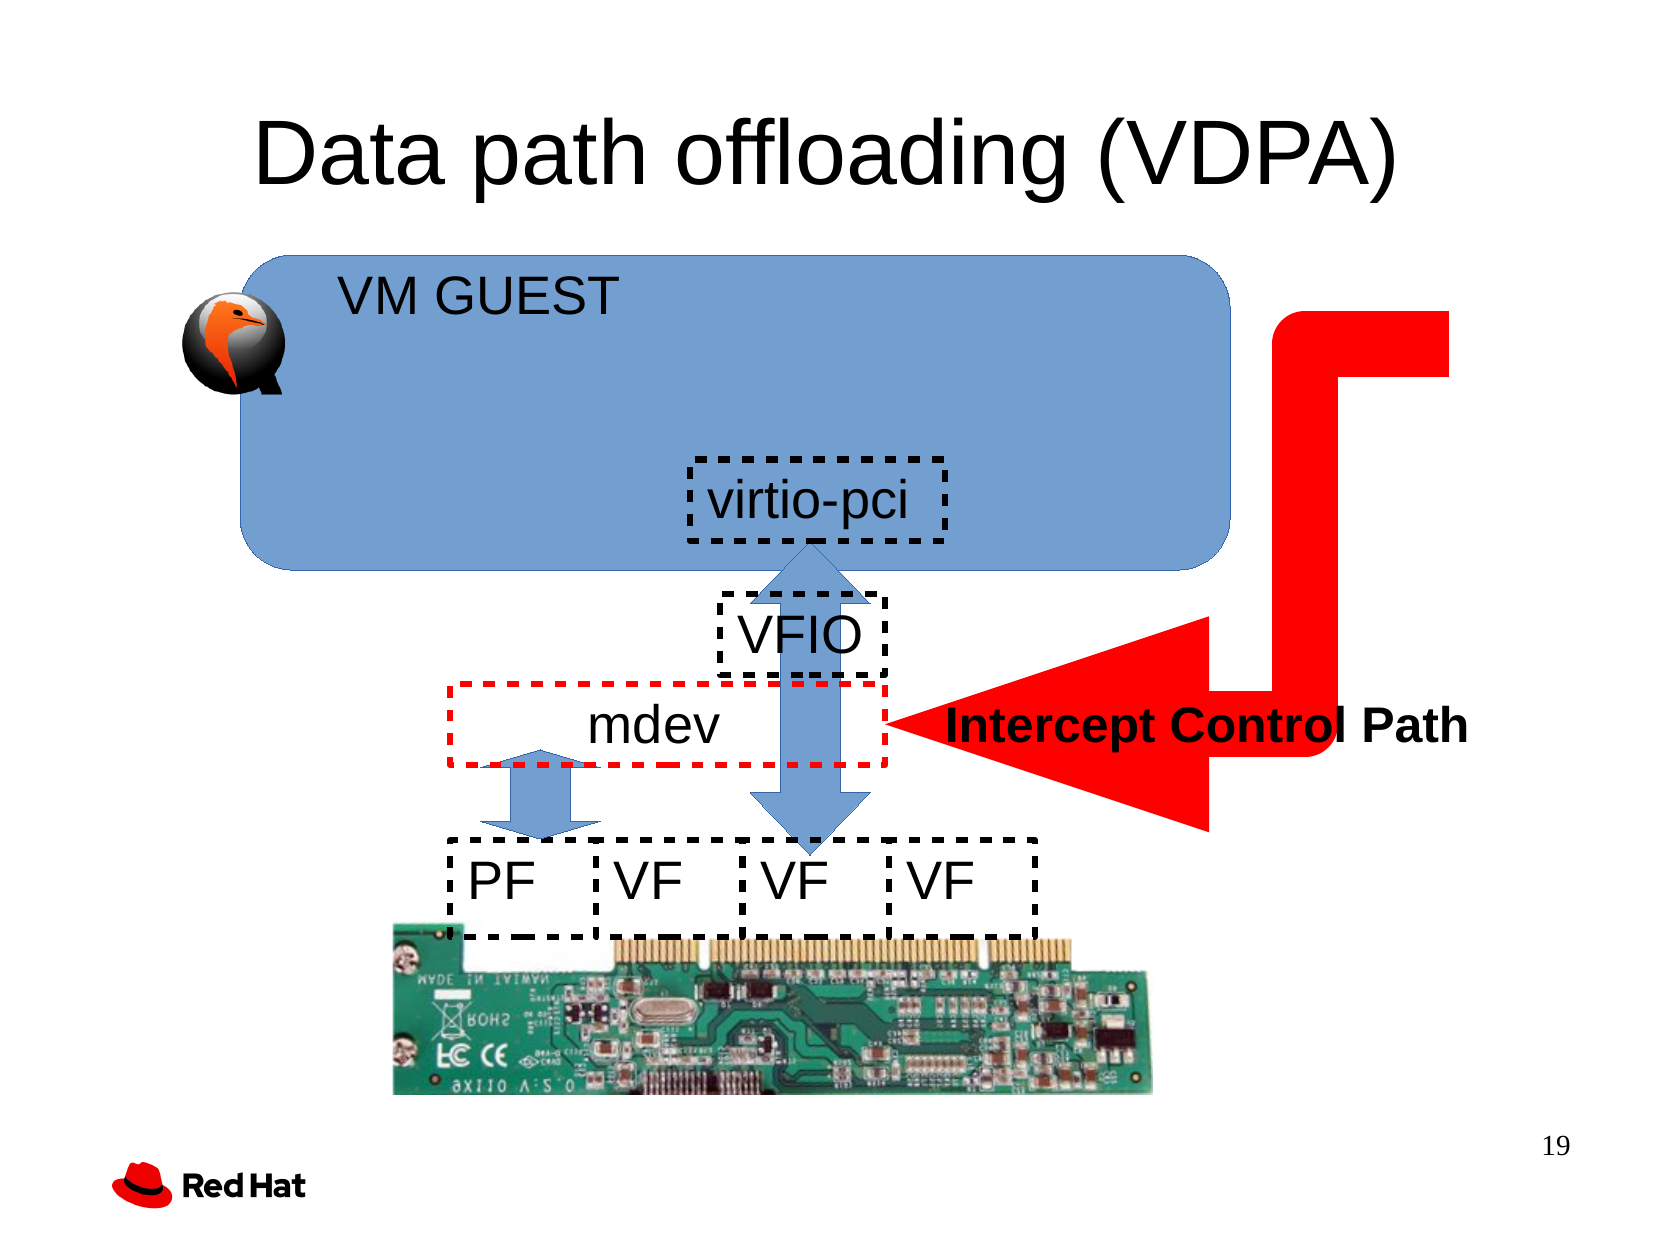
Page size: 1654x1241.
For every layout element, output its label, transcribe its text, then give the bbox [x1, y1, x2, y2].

text_box Intercept Control Path [930, 690, 1486, 766]
text_box [243, 255, 1228, 290]
title Data path offloading (VDPA) [82, 49, 1571, 257]
text_box VM GUEST [323, 258, 637, 334]
list [82, 290, 1571, 1010]
picture [390, 1010, 1153, 1096]
picture [105, 1154, 314, 1216]
